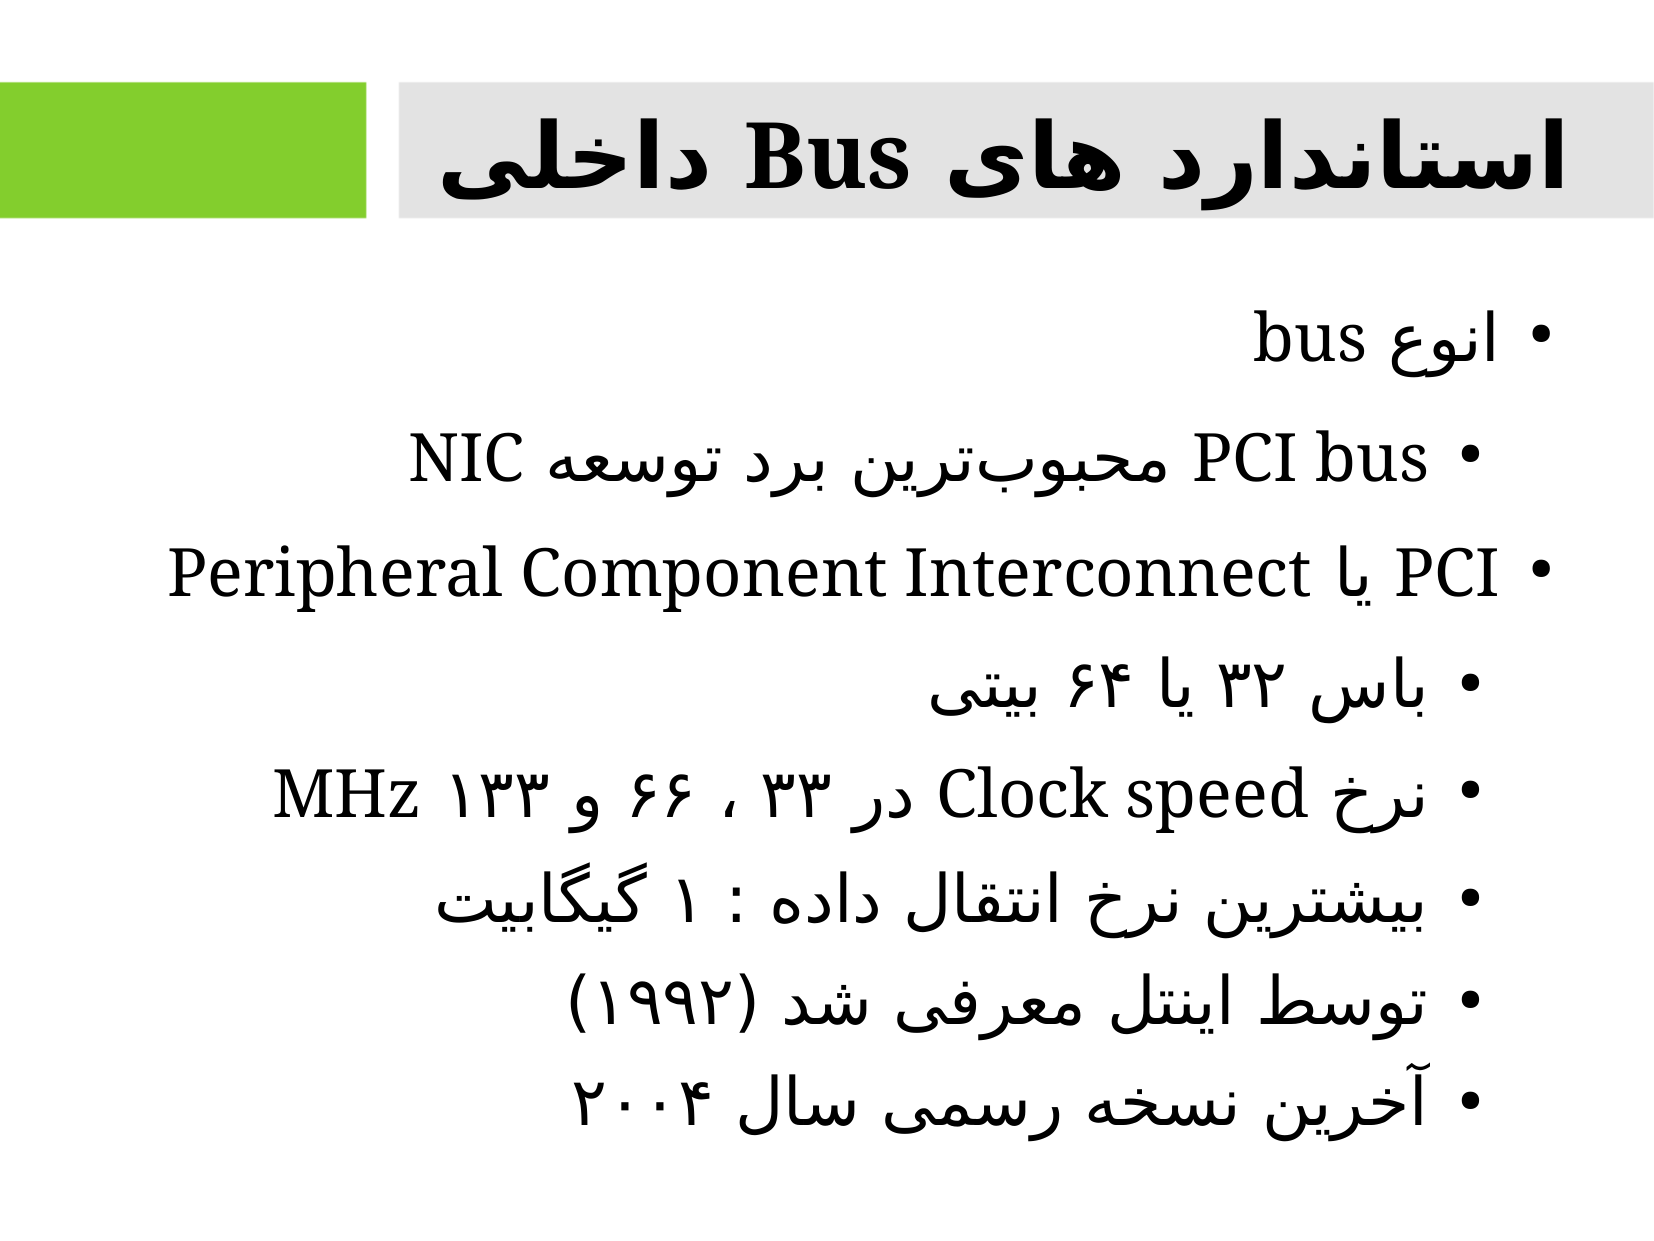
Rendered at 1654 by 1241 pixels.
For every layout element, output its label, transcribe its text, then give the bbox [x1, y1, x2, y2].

title استاندارد های Bus داخلی [82, 49, 1571, 257]
list انوع bus PCI bus محبوب‌ترین برد توسعه NIC PCI یا Peripheral Component Interconnect باس ۳۲ یا ۶۴ بیتی نرخ Clock speed در ۳۳ ، ۶۶ و ۱۳۳ MHz بیشترین نرخ انتقال داده : ۱ گیگابیت توسط اینتل معرفی شد (۱۹۹۲) آخرین نسخه رسمی سال ۲۰۰۴ [82, 290, 1571, 1182]
picture [0, 0, 1654, 1241]
